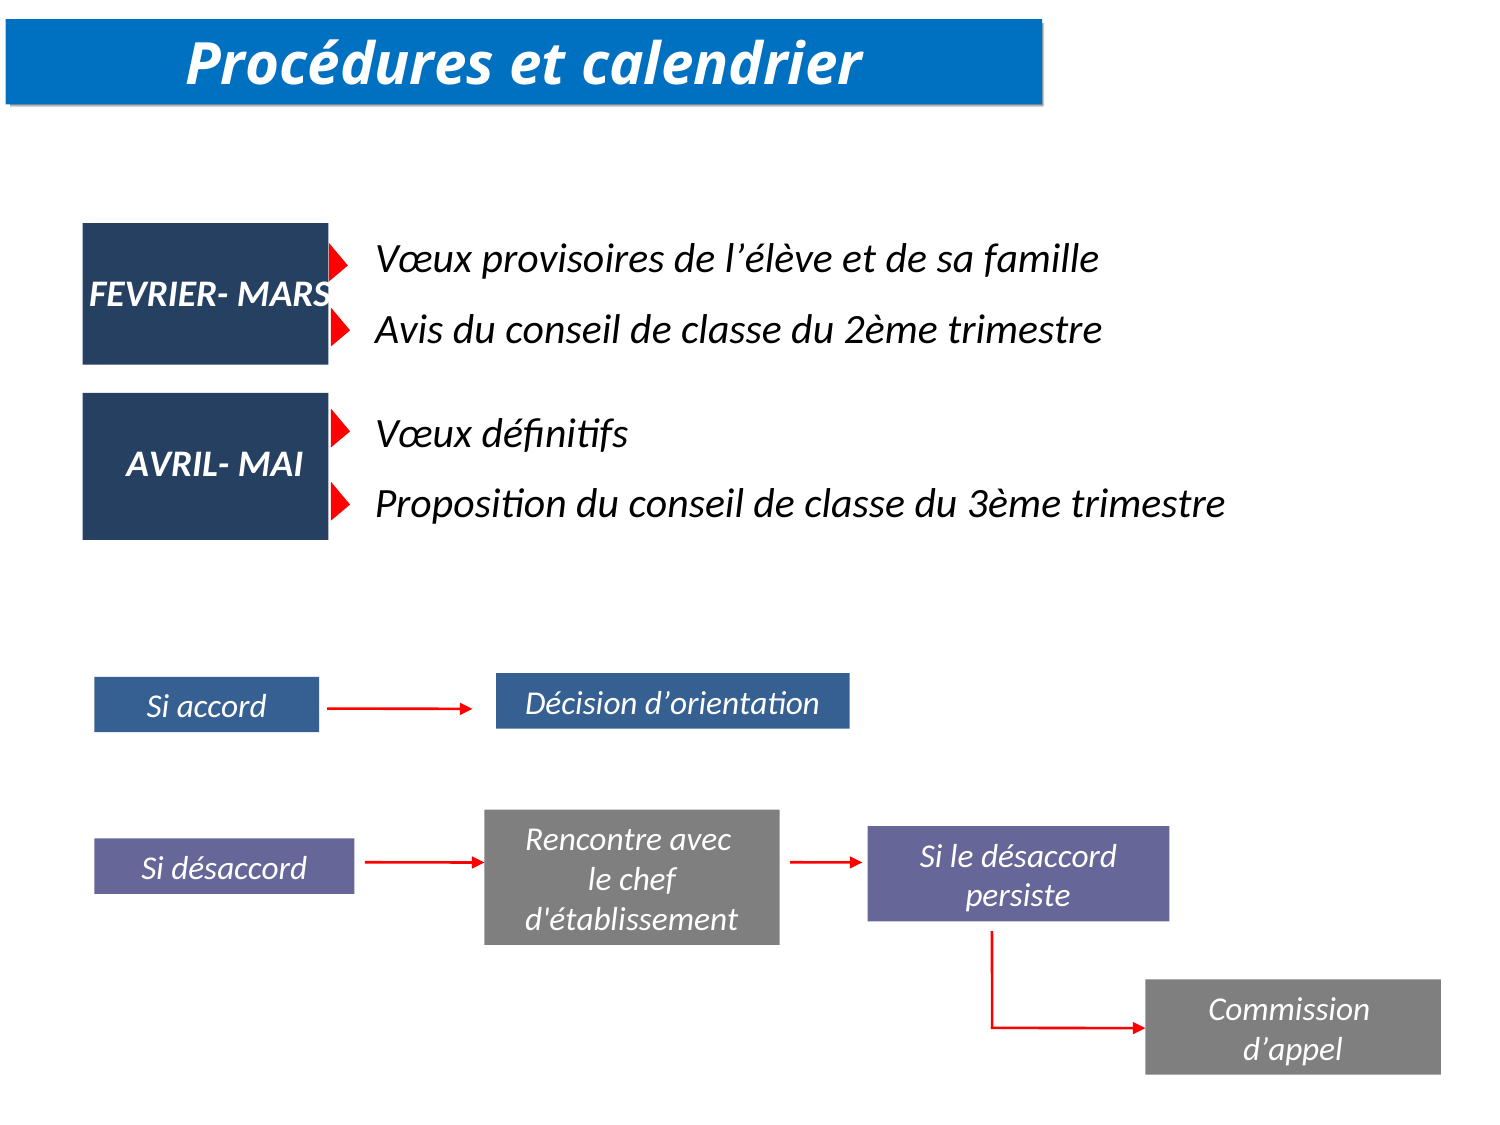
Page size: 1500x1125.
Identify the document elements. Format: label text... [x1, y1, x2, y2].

text_box Vœux provisoires de l’élève et de sa famille [360, 223, 1263, 289]
text_box Si le désaccord persiste [867, 826, 1170, 922]
text_box [330, 481, 351, 521]
text_box [330, 307, 351, 347]
text_box AVRIL- MAI [39, 388, 391, 535]
text_box Procédures et calendrier [5, 19, 1043, 105]
text_box Si désaccord [94, 838, 355, 894]
text_box Vœux définitifs [360, 398, 1467, 464]
text_box Rencontre avec le chef d'établissement [484, 809, 780, 945]
text_box Décision d’orientation [496, 673, 850, 729]
text_box [82, 535, 329, 540]
text_box Commission d’appel [1145, 979, 1441, 1075]
text_box Proposition du conseil de classe du 3ème trimestre [360, 467, 1263, 534]
text_box FEVRIER- MARS [34, 218, 386, 365]
text_box Si accord [94, 676, 320, 733]
text_box [328, 242, 348, 282]
text_box Avis du conseil de classe du 2ème trimestre [360, 294, 1263, 360]
text_box [330, 408, 351, 448]
